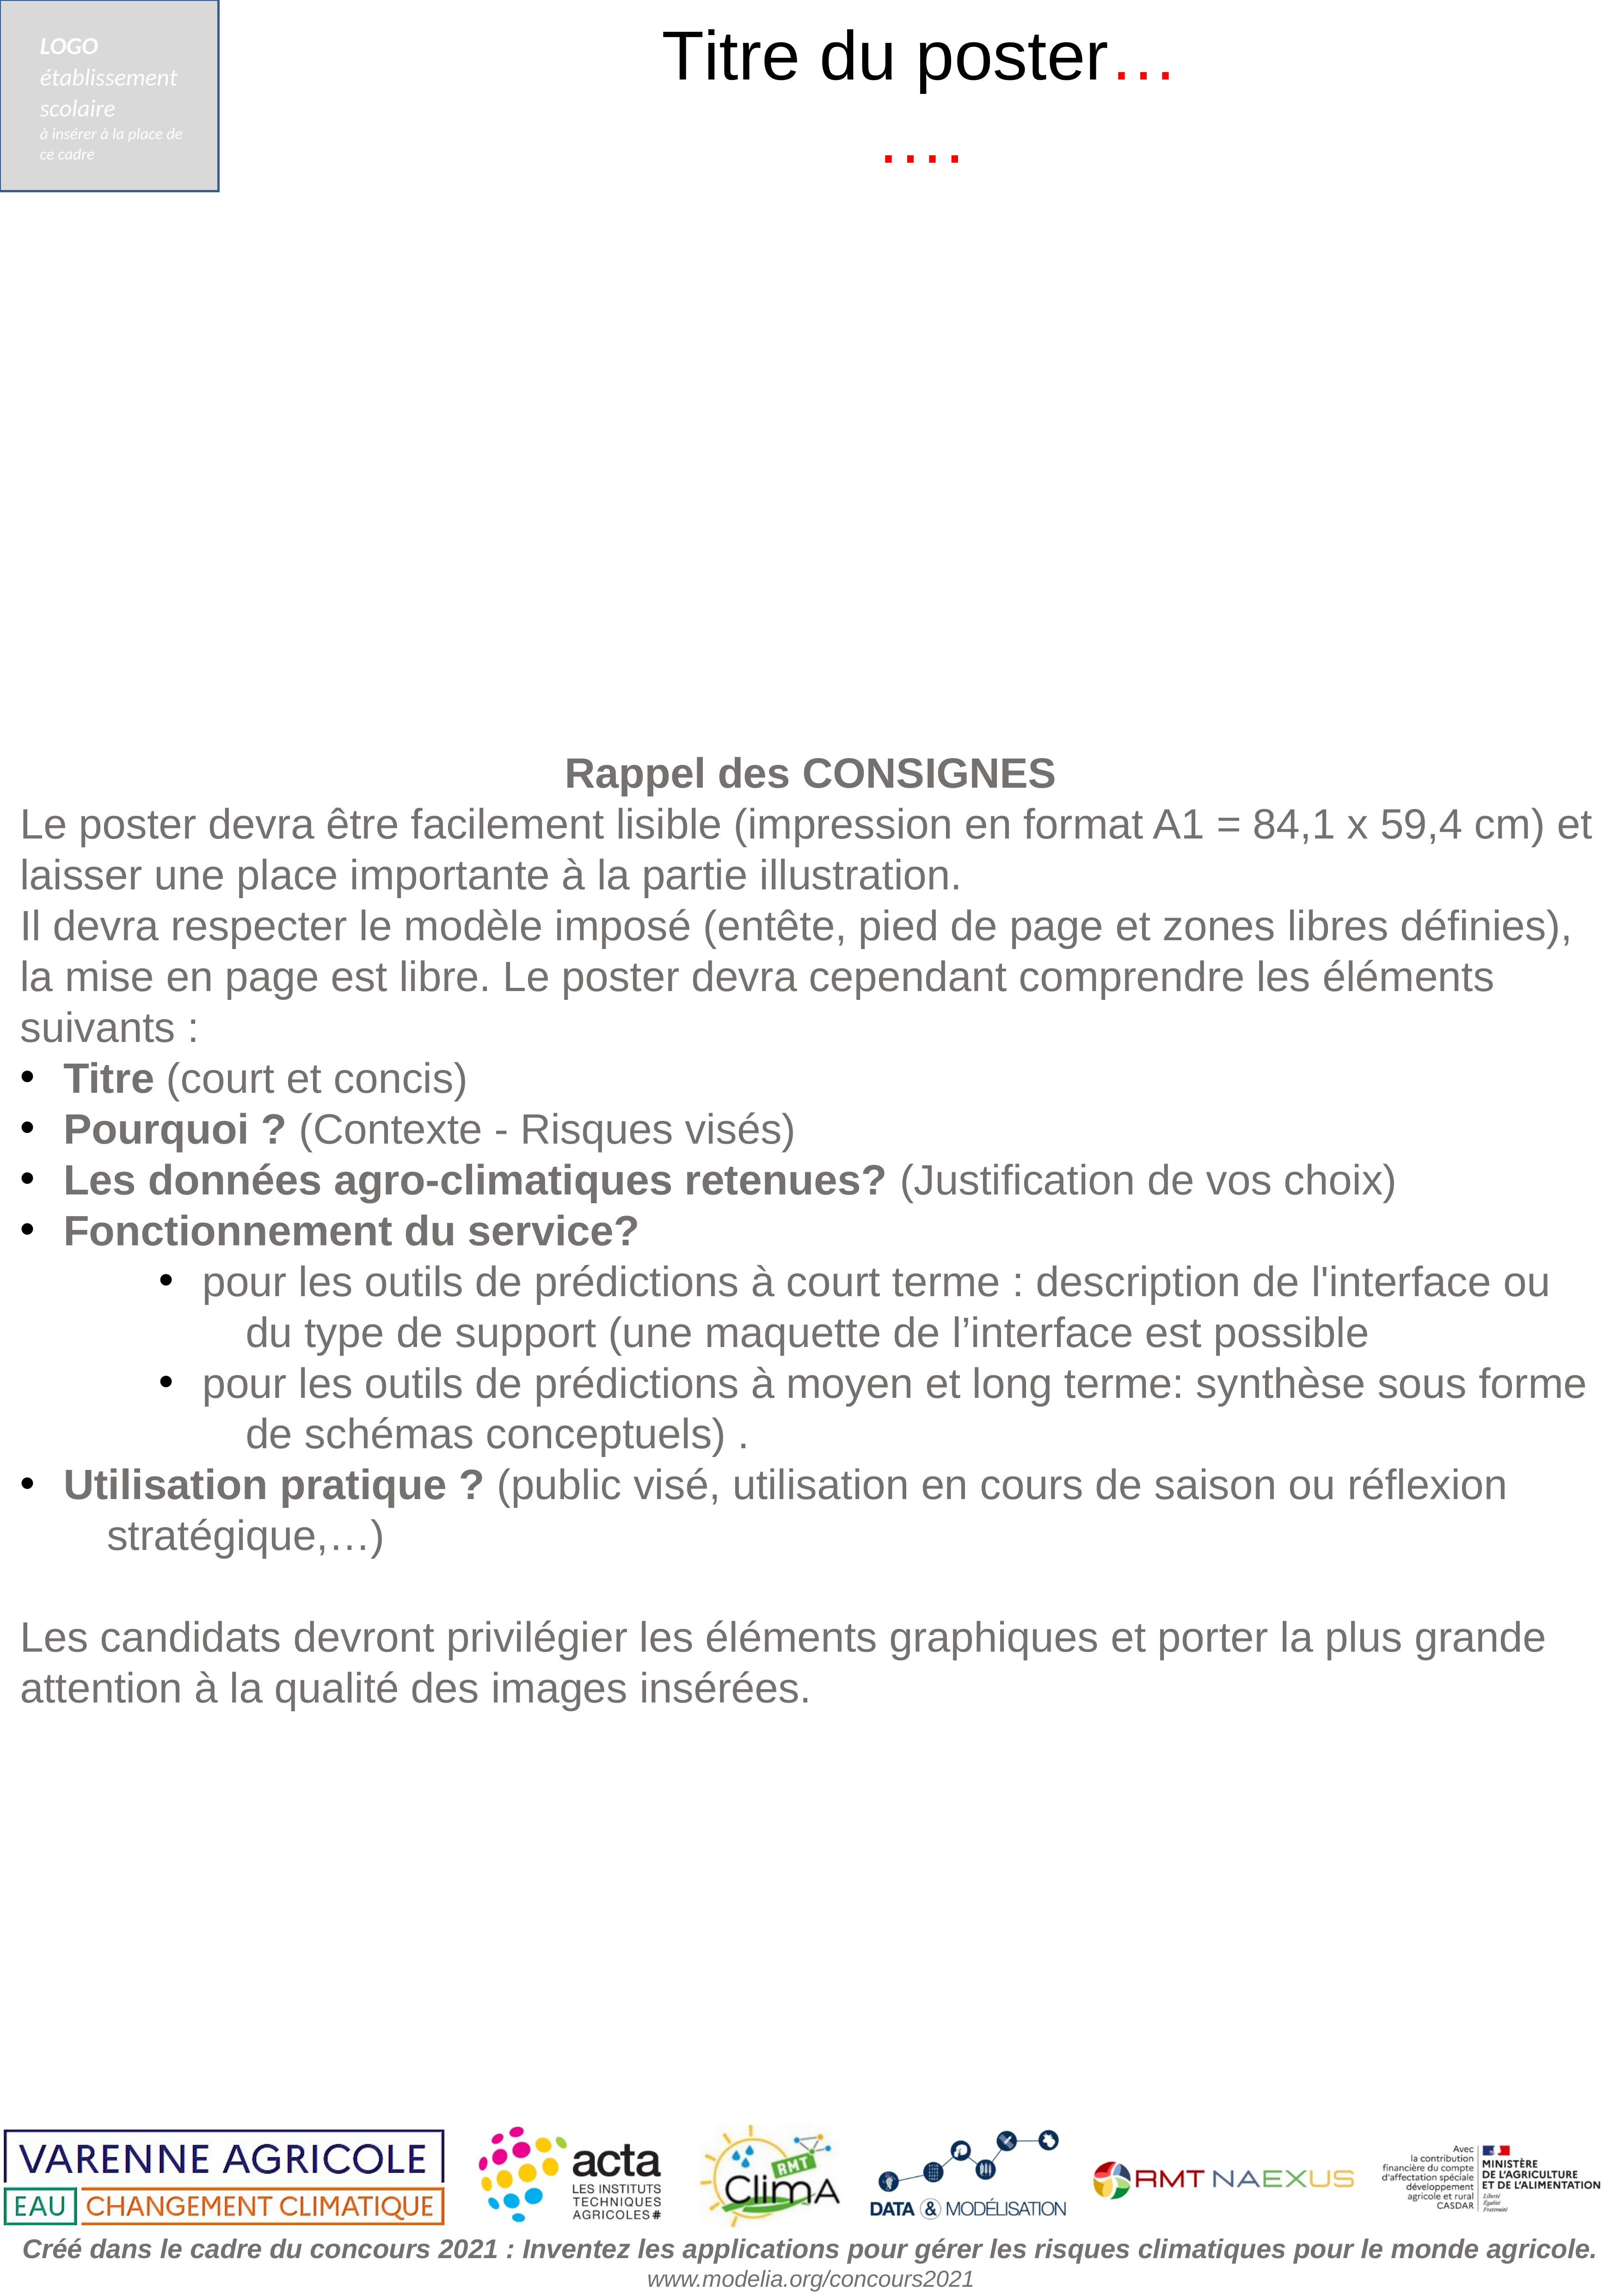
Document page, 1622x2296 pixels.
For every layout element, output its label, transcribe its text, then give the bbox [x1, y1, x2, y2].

text_box Créé dans le cadre du concours 2021 : Inventez les applications pour gérer les risques climatiques pour le monde agricole. www.modelia.org/concours2021 [0, 2228, 1622, 2295]
picture [3, 2130, 445, 2225]
text_box Titre du poster… …. [219, 0, 1622, 188]
text_box Rappel des CONSIGNES Le poster devra être facilement lisible (impression en format A1 = 84,1 x 59,4 cm) et laisser une place importante à la partie illustration. Il devra respecter le modèle imposé (entête, pied de page et zones libres définies), la mise en page est libre. Le poster devra cependant comprendre les éléments suivants : Titre (court et concis) Pourquoi ? (Contexte - Risques visés) Les données agro-climatiques retenues? (Justification de vos choix) Fonctionnement du service? pour les outils de prédictions à court terme : description de l'interface ou du type de support (une maquette de l’interface est possible pour les outils de prédictions à moyen et long terme: synthèse sous forme de schémas conceptuels) . Utilisation pratique ? (public visé, utilisation en cours de saison ou réflexion stratégique,…) Les candidats devront privilégier les éléments graphiques et porter la plus grande attention à la qualité des images insérées. [0, 735, 1622, 1722]
picture [455, 2124, 1622, 2228]
text_box LOGO établissement scolaire à insérer à la place de ce cadre [0, 0, 219, 191]
